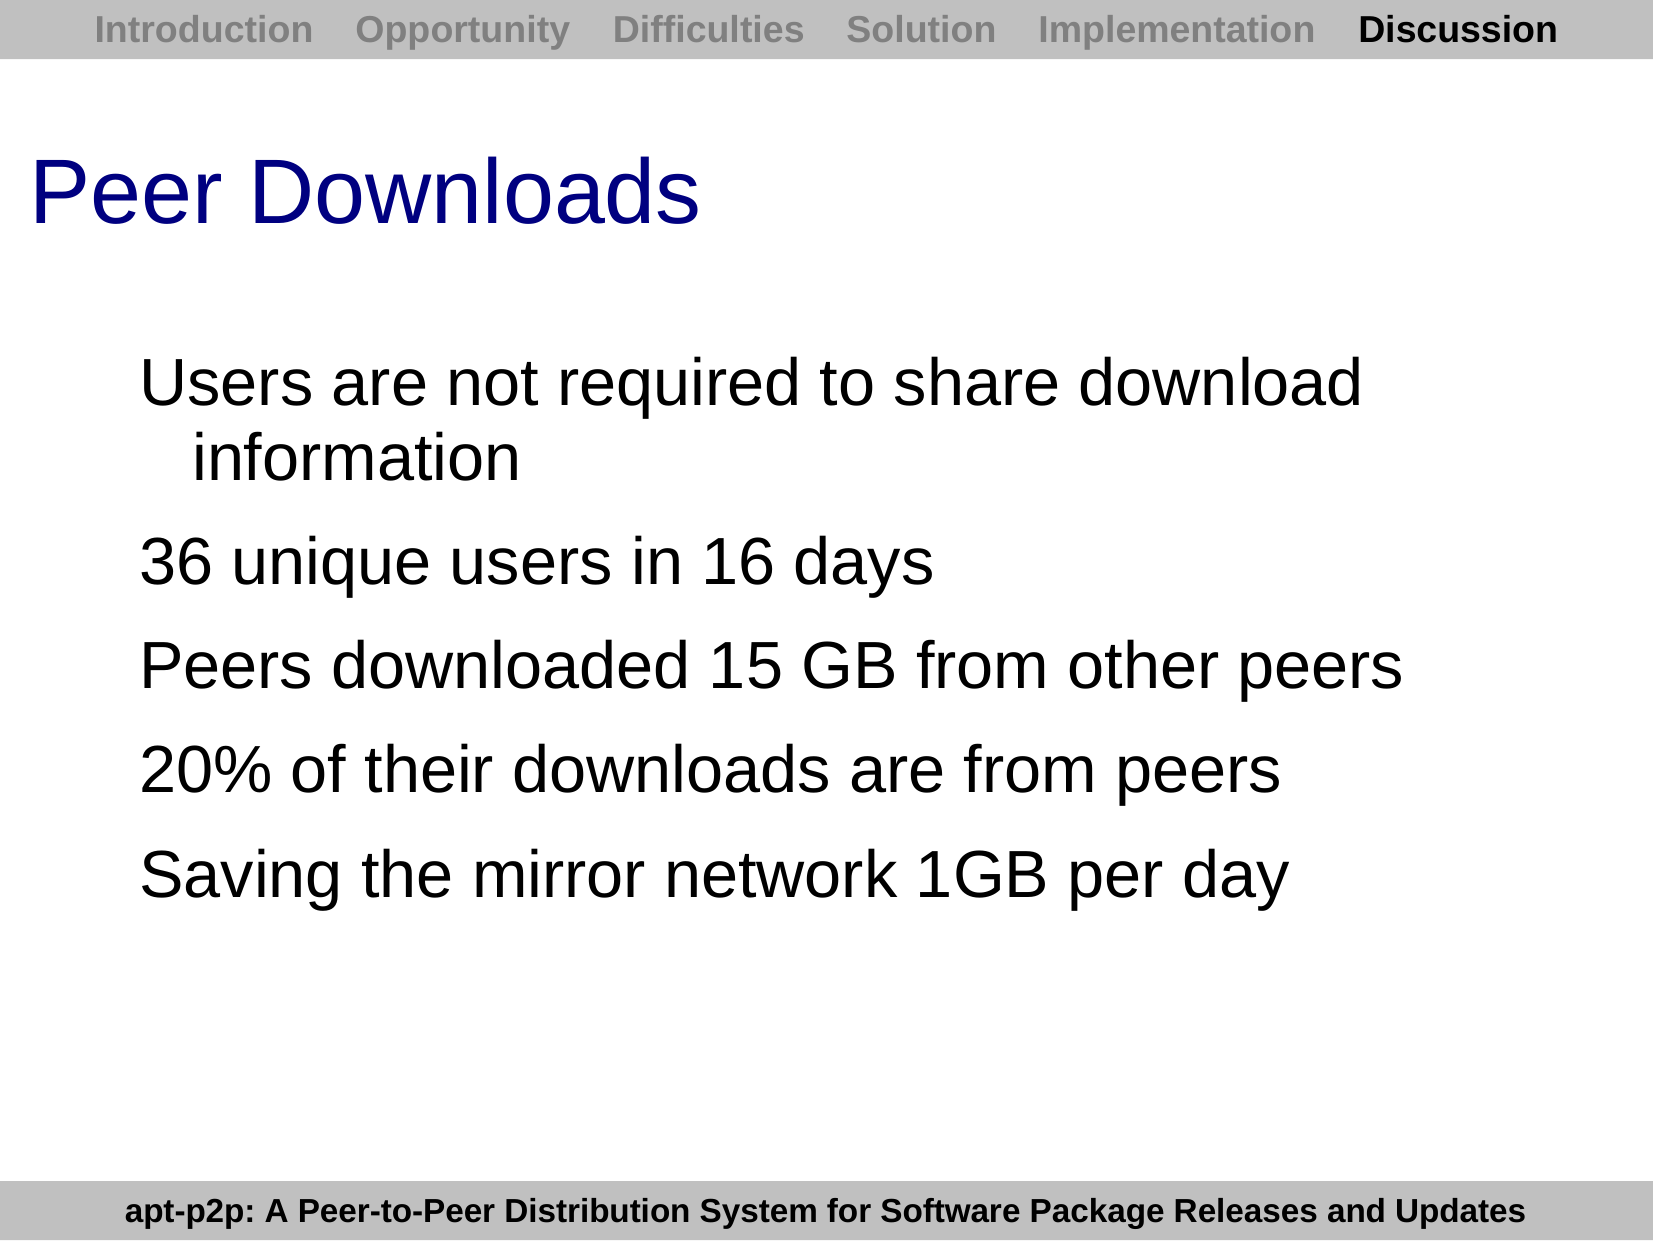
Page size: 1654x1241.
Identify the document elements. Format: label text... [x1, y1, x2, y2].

title Peer Downloads [29, 88, 1442, 296]
list Users are not required to share download information 36 unique users in 16 days Peers downloaded 15 GB from other peers 20% of their downloads are from peers Saving the mirror network 1GB per day [121, 344, 1534, 1127]
